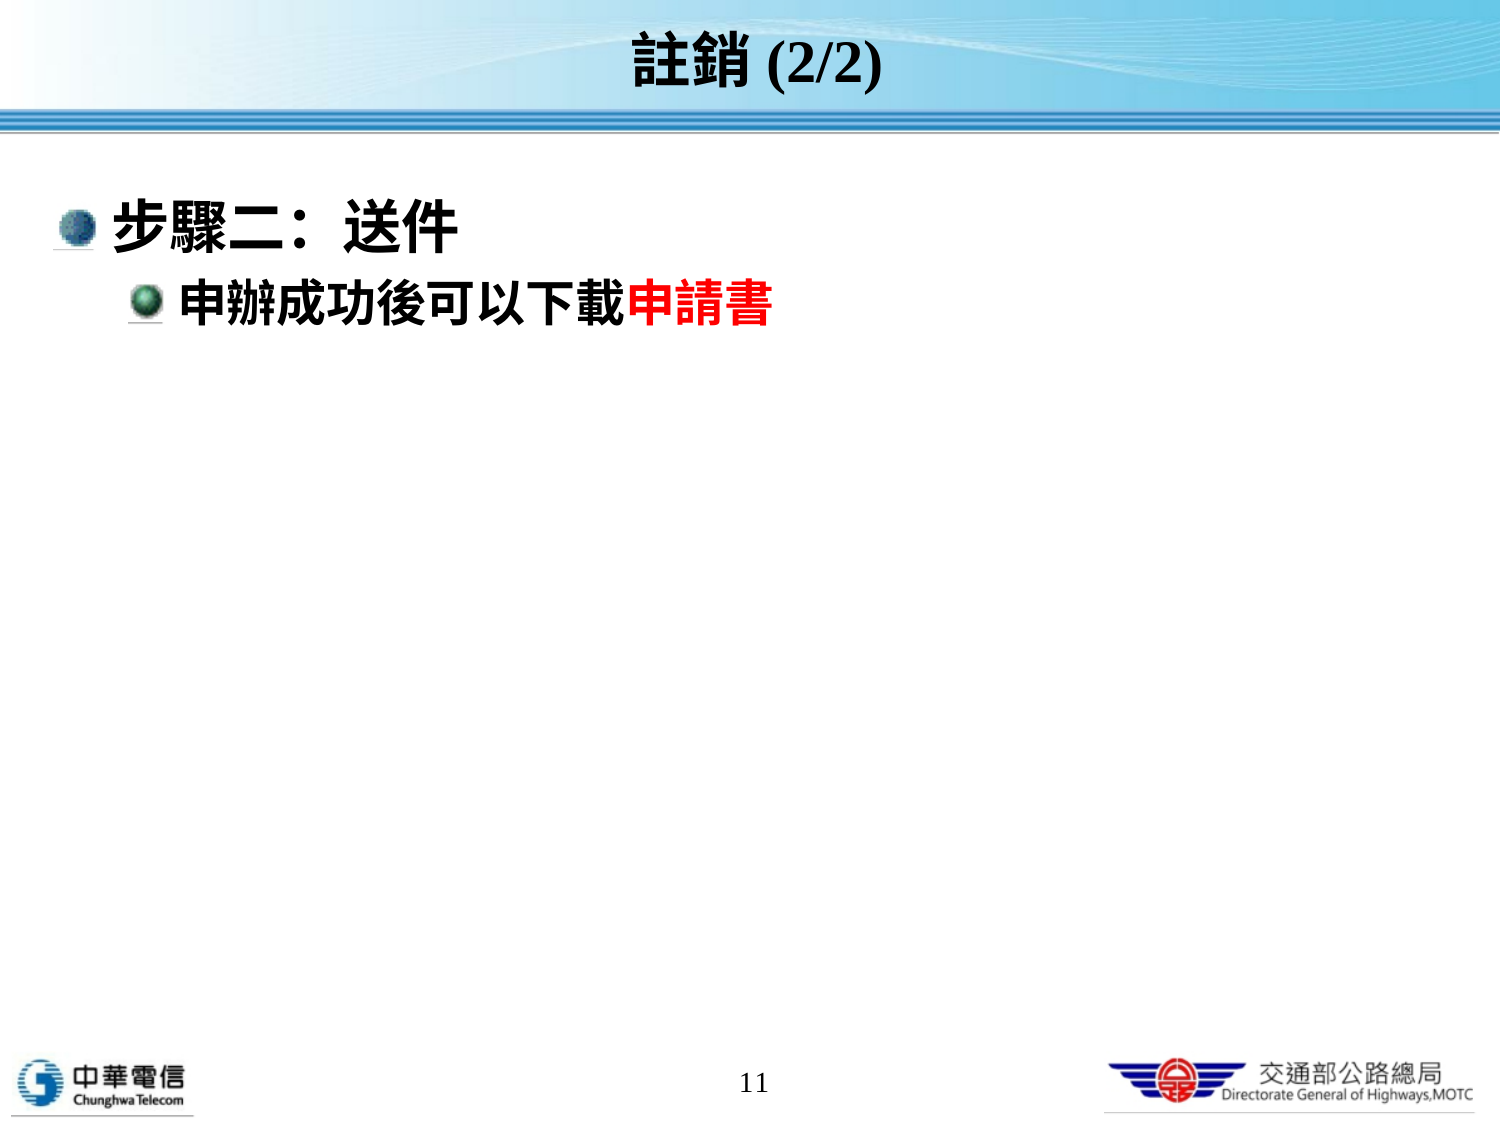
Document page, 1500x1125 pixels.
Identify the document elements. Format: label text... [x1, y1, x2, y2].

text_box 註銷(2/2) [630, 22, 891, 95]
picture [53, 201, 97, 249]
picture [0, 0, 1500, 132]
text_box 步驟二：送件 申辦成功後可以下載申請書 11 [111, 189, 780, 1099]
picture [11, 1051, 197, 1116]
picture [1104, 1051, 1478, 1112]
